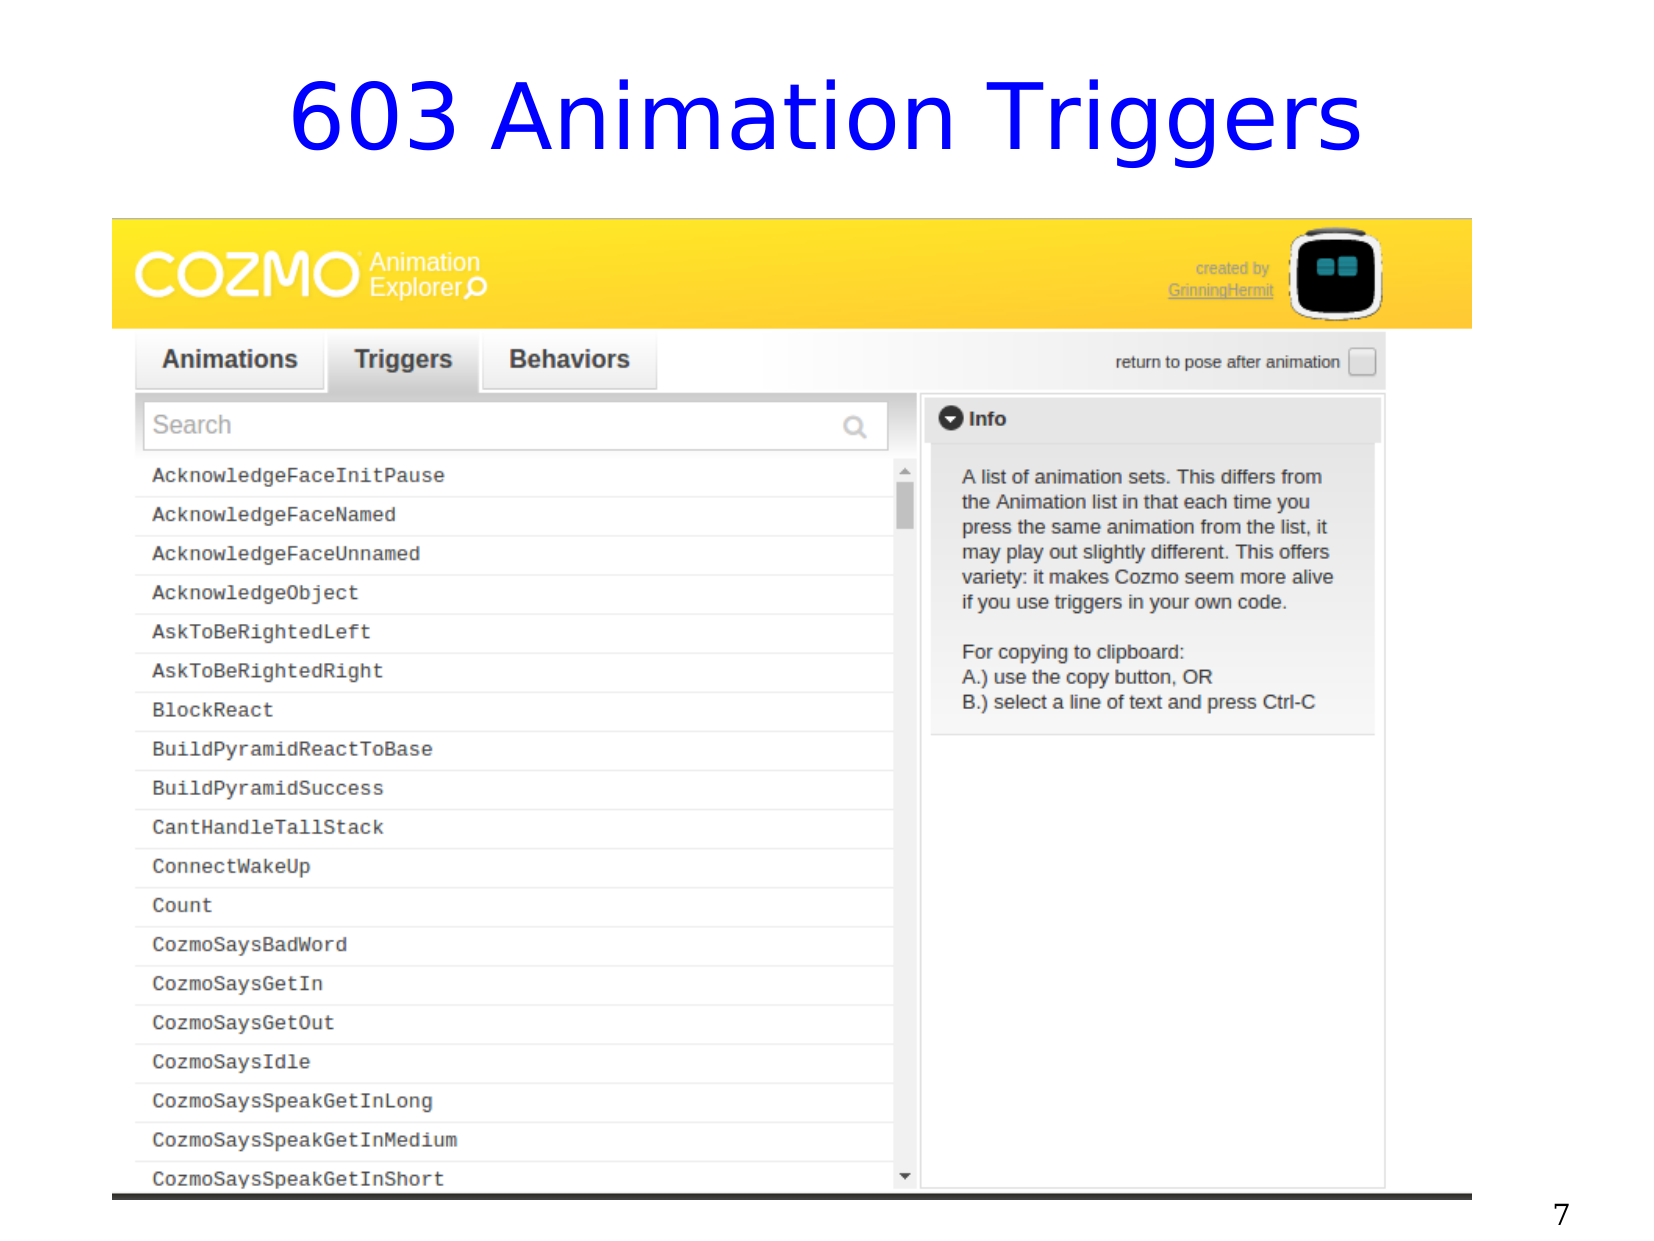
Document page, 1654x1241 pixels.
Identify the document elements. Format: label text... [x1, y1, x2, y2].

picture [112, 222, 1472, 1201]
title 603 Animation Triggers [82, 13, 1571, 222]
